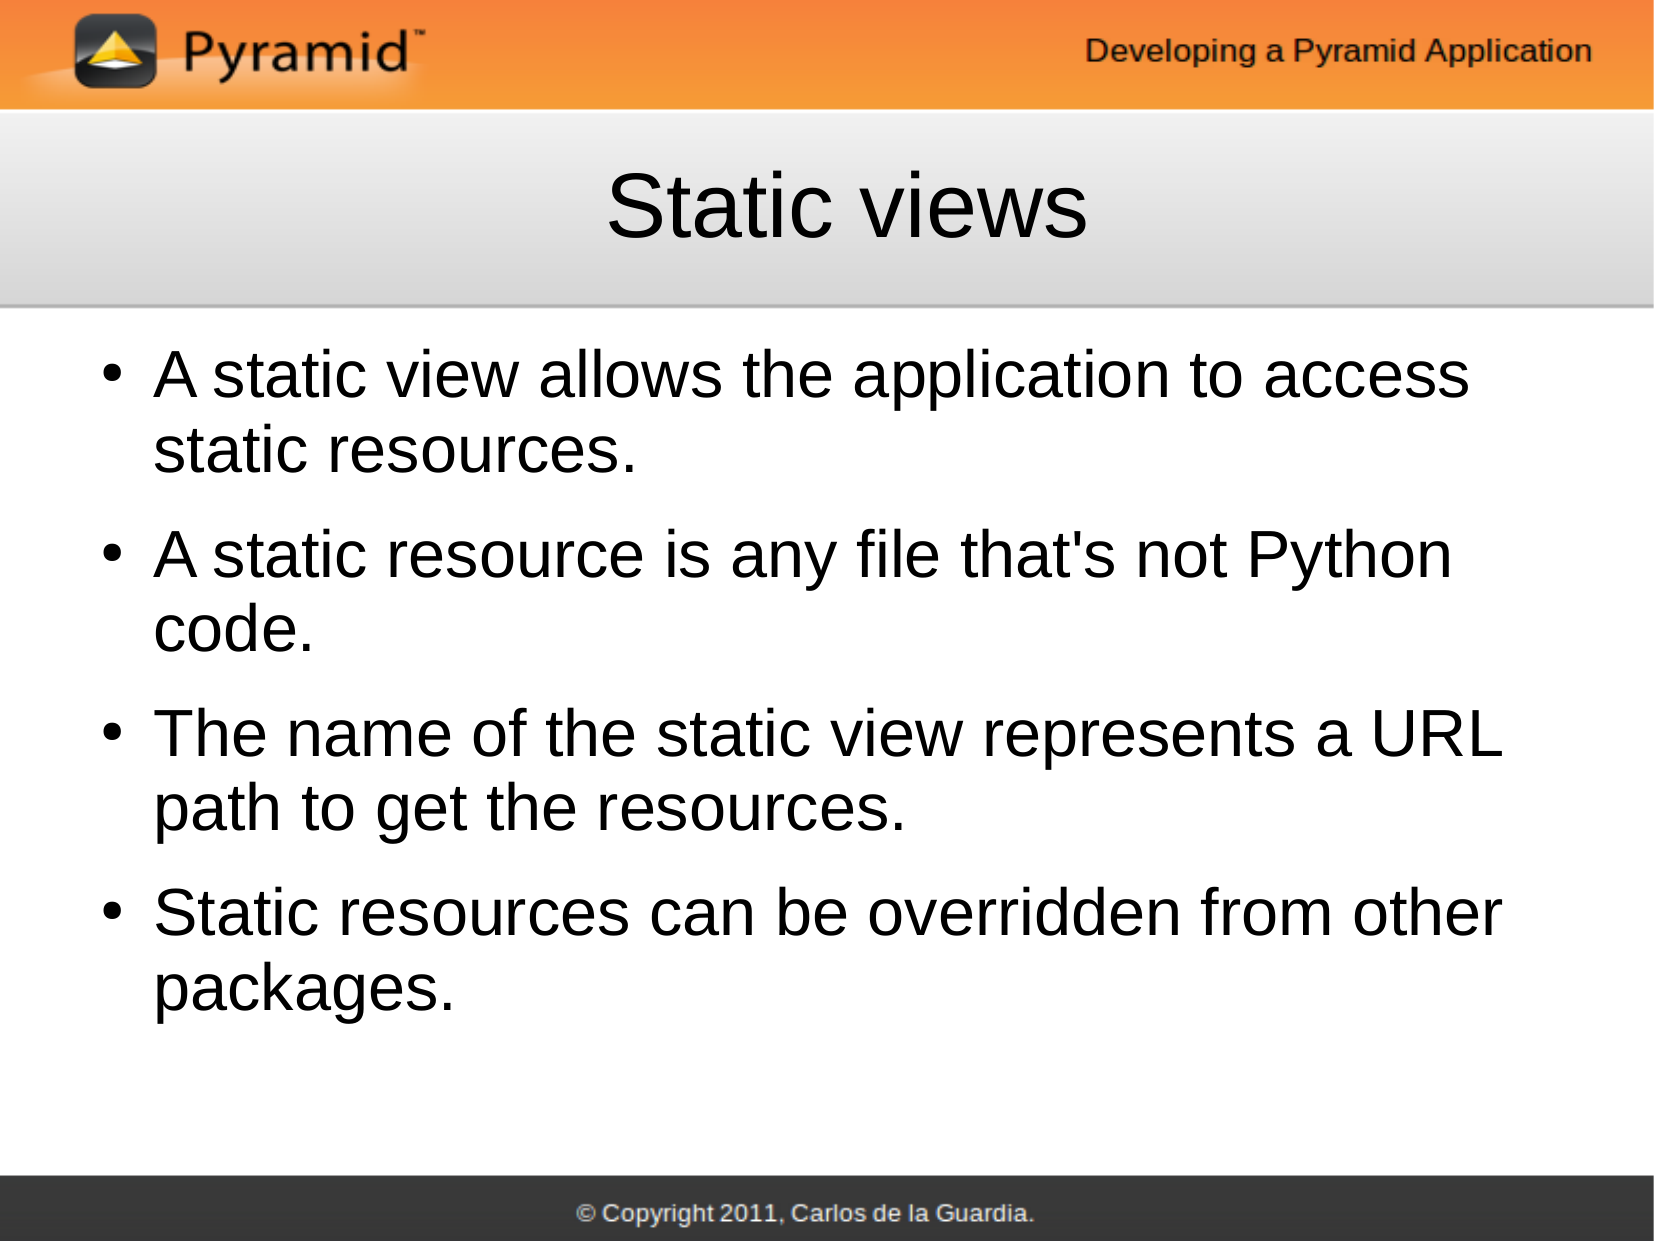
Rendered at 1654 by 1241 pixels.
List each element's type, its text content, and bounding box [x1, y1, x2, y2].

title Static views [82, 112, 1613, 301]
picture [0, 0, 1654, 1241]
list A static view allows the application to access static resources. A static resource is any file that's not Python code. The name of the static view represents a URL path to get the resources. Static resources can be overridden from other packages. [82, 337, 1571, 1157]
